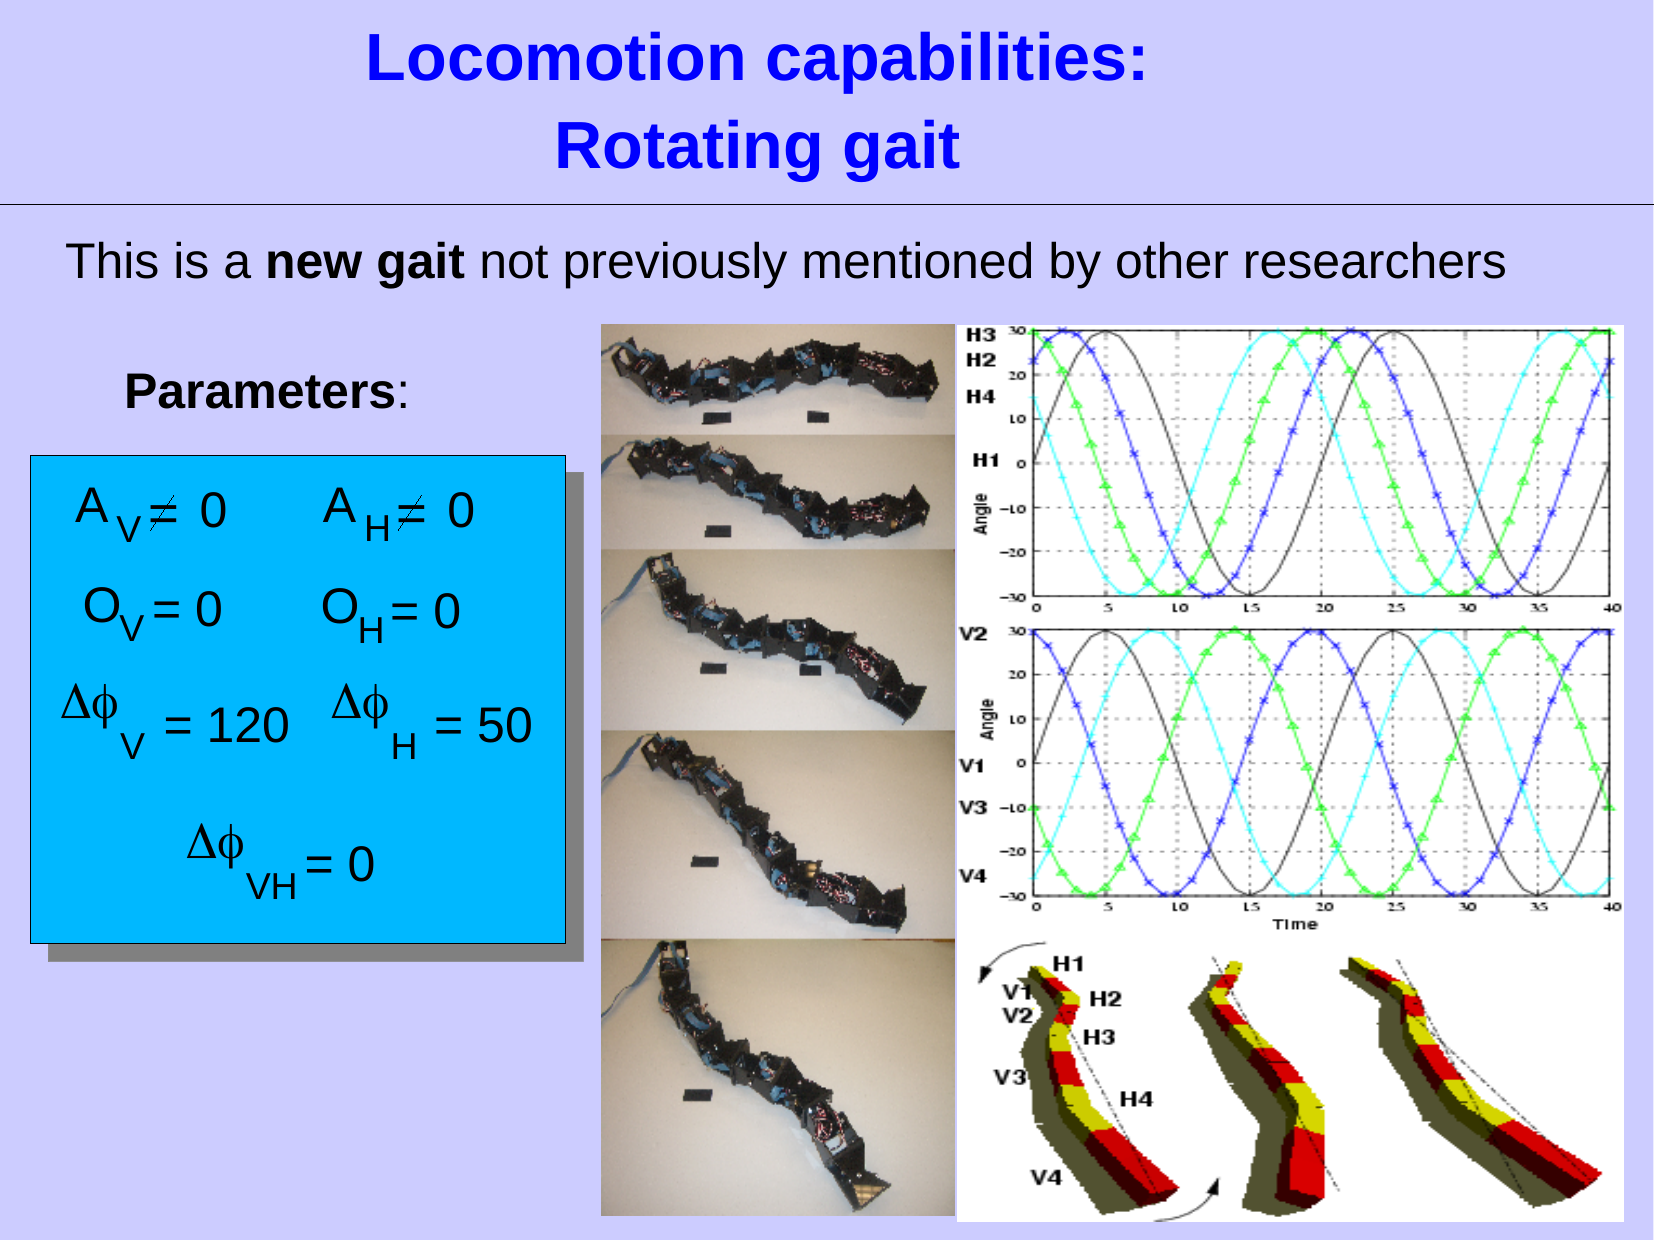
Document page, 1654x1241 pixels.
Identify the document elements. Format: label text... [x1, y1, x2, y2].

text_box This is a new gait not previously mentioned by other researchers [51, 233, 1609, 293]
text_box Df [59, 683, 119, 752]
text_box Df [330, 683, 390, 752]
text_box V [120, 726, 159, 782]
text_box O [82, 576, 122, 633]
text_box Df [185, 822, 245, 891]
text_box [30, 455, 566, 944]
text_box = 50 [434, 697, 531, 754]
text_box = 0 [152, 581, 222, 637]
text_box H [357, 609, 397, 652]
text_box H [364, 507, 403, 564]
text_box VH [245, 865, 298, 921]
text_box 0 [199, 482, 239, 538]
text_box O [320, 578, 360, 635]
text_box V [116, 507, 156, 564]
picture [601, 324, 955, 1216]
text_box H [390, 726, 430, 782]
text_box = 0 [304, 836, 374, 893]
text_box A [75, 477, 114, 534]
text_box 0 [447, 482, 487, 538]
text_box = [395, 483, 427, 552]
text_box = 120 [163, 697, 288, 754]
text_box = 0 [390, 583, 460, 639]
text_box V [119, 607, 159, 663]
title Locomotion capabilities: Rotating gait [120, 0, 1396, 191]
text_box = [148, 483, 180, 552]
text_box A [322, 477, 362, 534]
picture [957, 325, 1624, 1222]
text_box Parameters: [110, 363, 481, 423]
